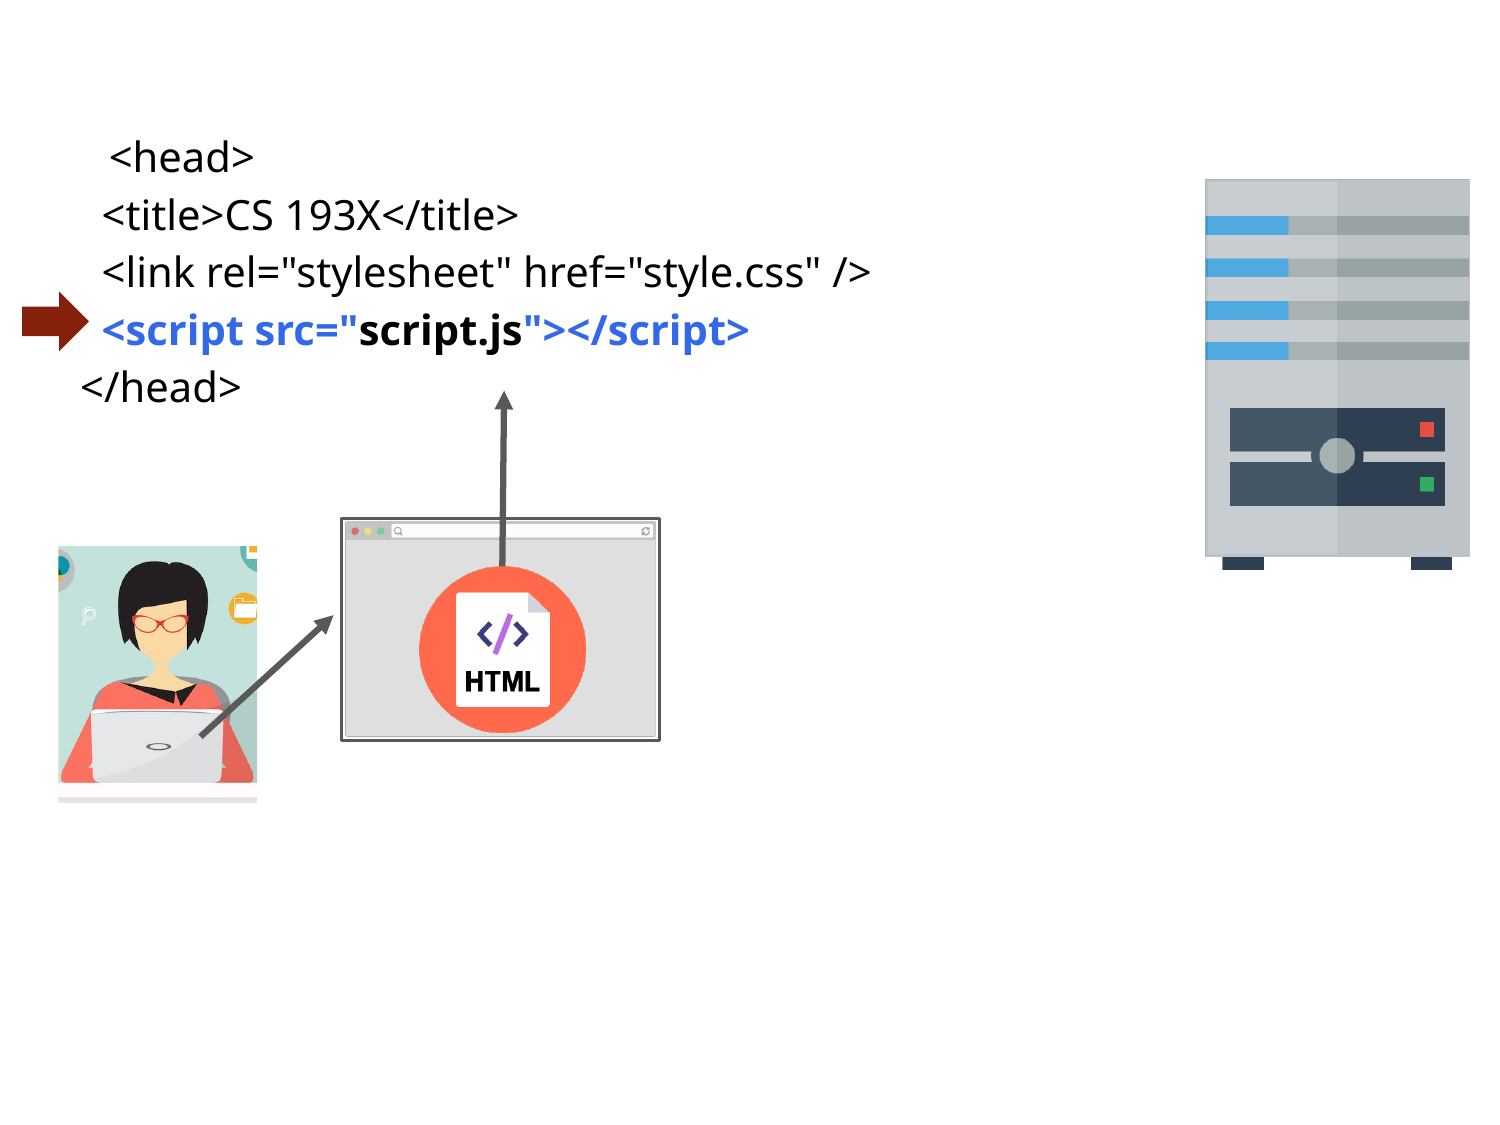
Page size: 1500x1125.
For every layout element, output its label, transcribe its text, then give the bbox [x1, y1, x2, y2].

picture [343, 519, 658, 739]
text_box <head> <title>CS 193X</title> <link rel="stylesheet" href="style.css" /> <script src="script.js"></script> </head> [43, 108, 1146, 450]
picture [58, 546, 258, 803]
text_box [22, 291, 89, 352]
picture [1126, 171, 1500, 588]
